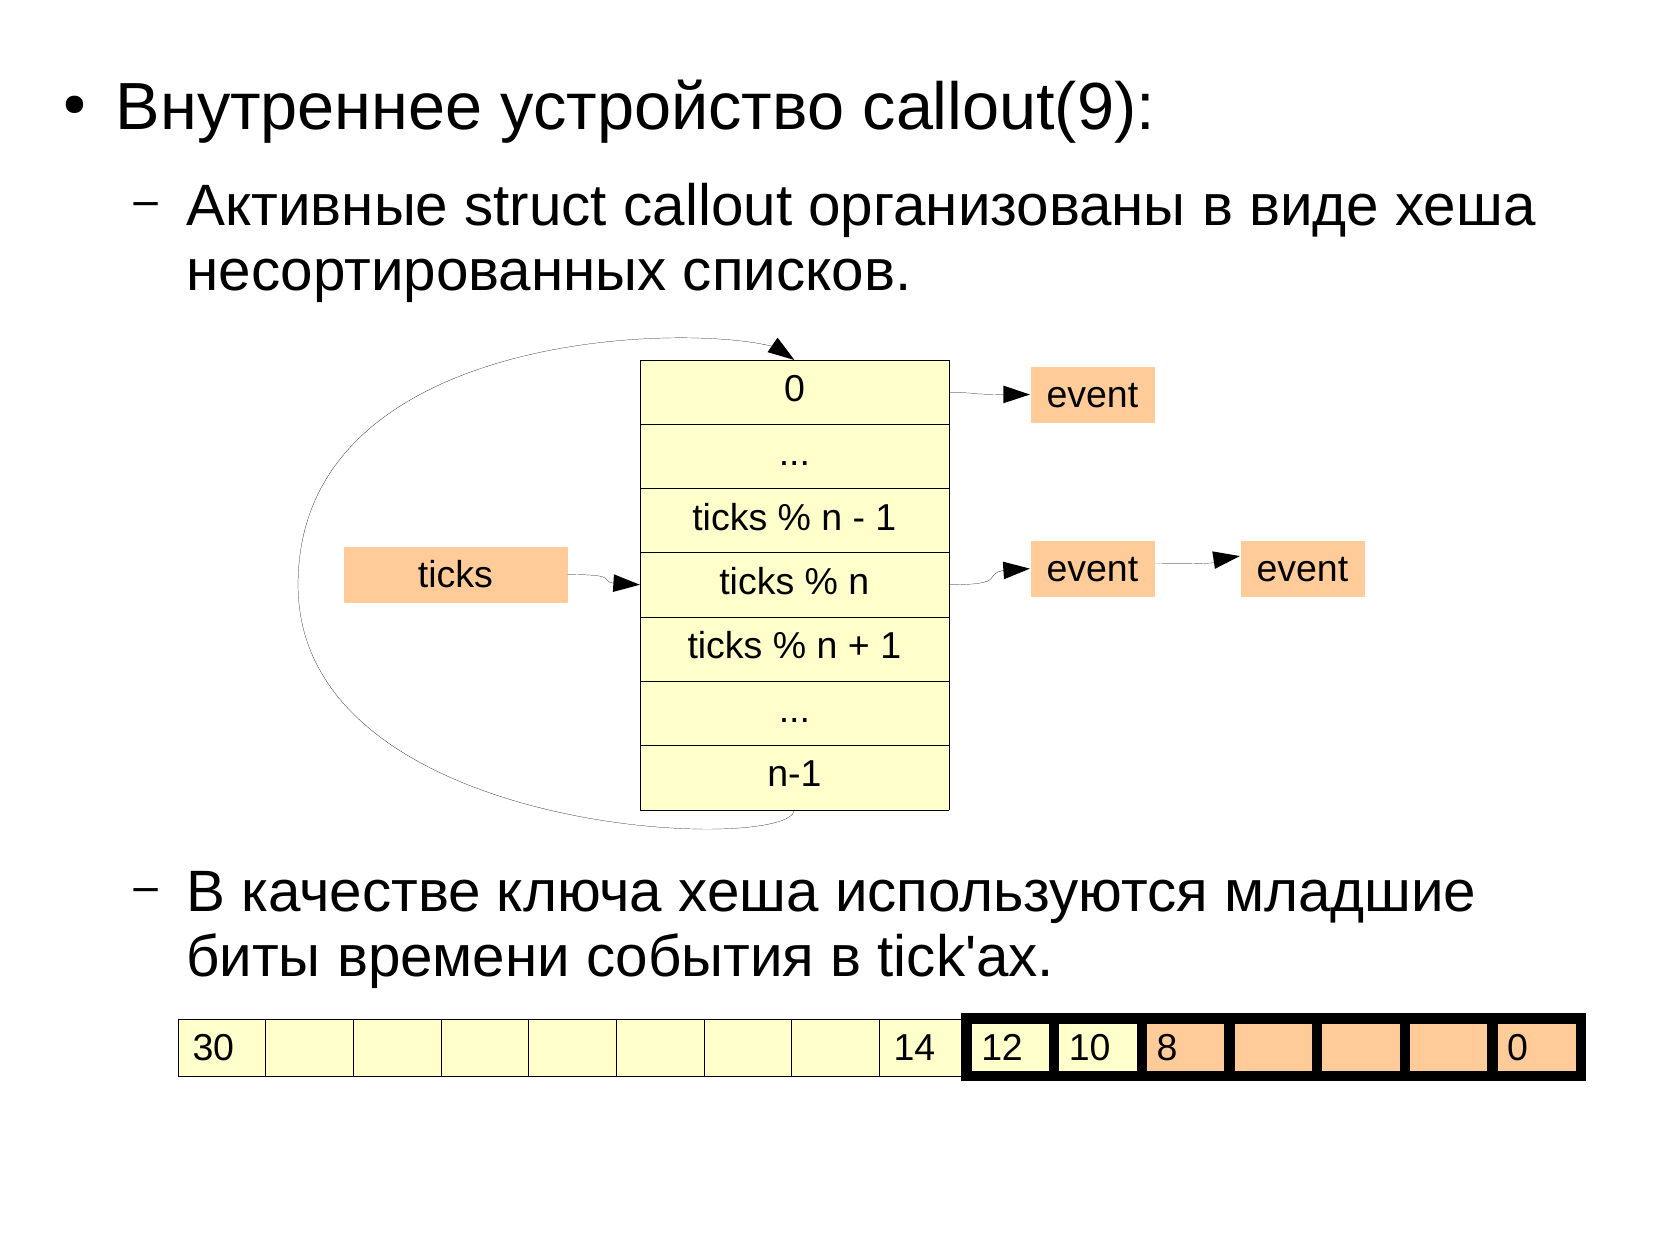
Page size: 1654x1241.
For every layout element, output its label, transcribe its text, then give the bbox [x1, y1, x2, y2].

table_header 30 [179, 1020, 265, 1076]
table_header [1410, 1024, 1487, 1071]
table_cell n-1 [641, 746, 949, 810]
table_cell ticks % n [641, 553, 949, 617]
table_header ticks [344, 547, 568, 603]
table_header 12 [972, 1024, 1049, 1071]
table_cell ticks % n + 1 [641, 618, 949, 681]
table_header event [1241, 541, 1365, 597]
list Внутреннее устройство callout(9): Активные struct callout организованы в виде хеша несортированных списков. В качестве ключа хеша используются младшие биты времени события в tick'ах. [45, 68, 1621, 1221]
table_cell ... [641, 425, 949, 488]
table_header 14 [880, 1020, 961, 1076]
table_header [1322, 1024, 1400, 1071]
table_header [266, 1020, 353, 1076]
table_cell ... [641, 682, 949, 745]
table_cell ticks % n - 1 [641, 489, 949, 552]
table_header [705, 1020, 791, 1076]
table_header [792, 1020, 879, 1076]
table_header 10 [1059, 1024, 1137, 1071]
table_header 0 [641, 361, 949, 424]
table_header event [1031, 541, 1155, 597]
table_header [1235, 1024, 1312, 1071]
table_header 0 [1498, 1024, 1576, 1071]
table_header [442, 1020, 528, 1076]
table_header event [1031, 367, 1155, 423]
table_header 8 [1147, 1024, 1224, 1071]
table_header [354, 1020, 441, 1076]
table_header [529, 1020, 616, 1076]
table_header [617, 1020, 704, 1076]
